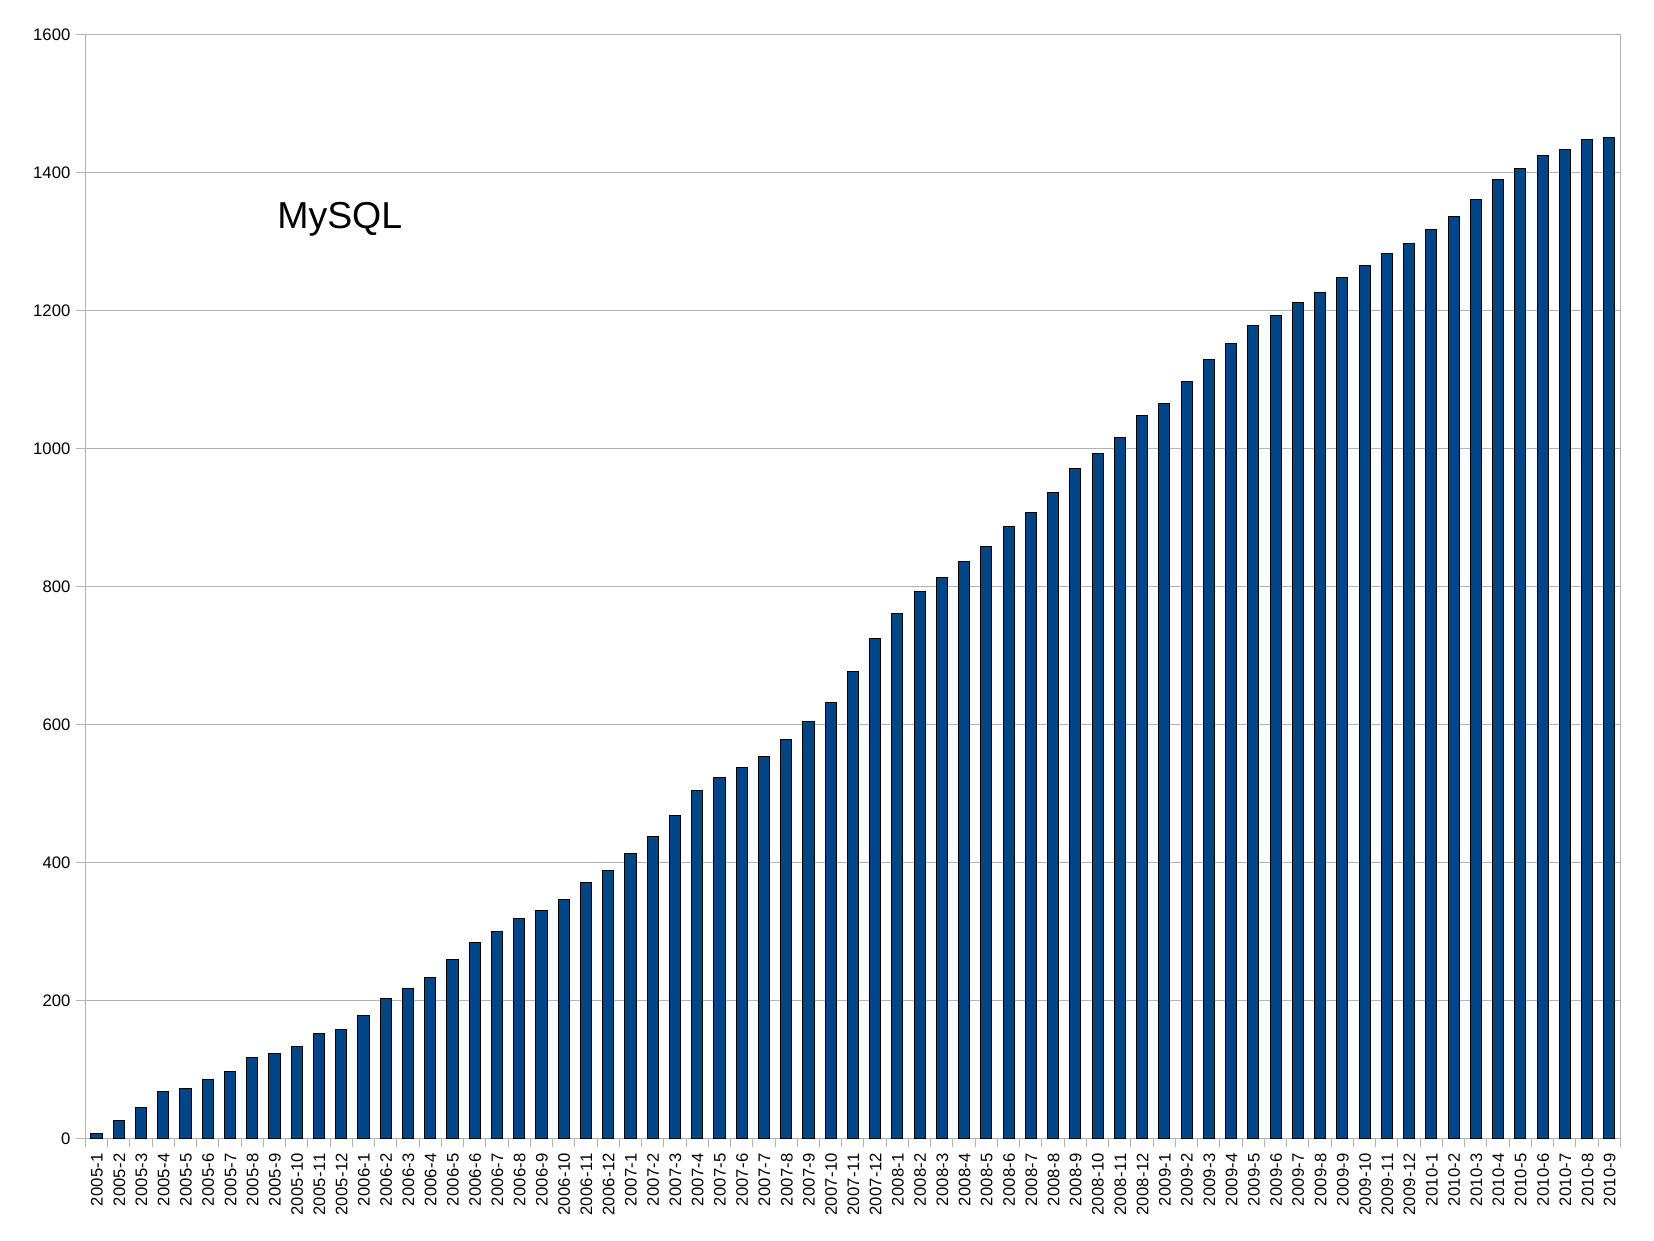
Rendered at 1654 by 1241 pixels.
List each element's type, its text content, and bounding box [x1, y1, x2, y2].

chart [0, 0, 1654, 1241]
text_box MySQL [262, 187, 417, 245]
